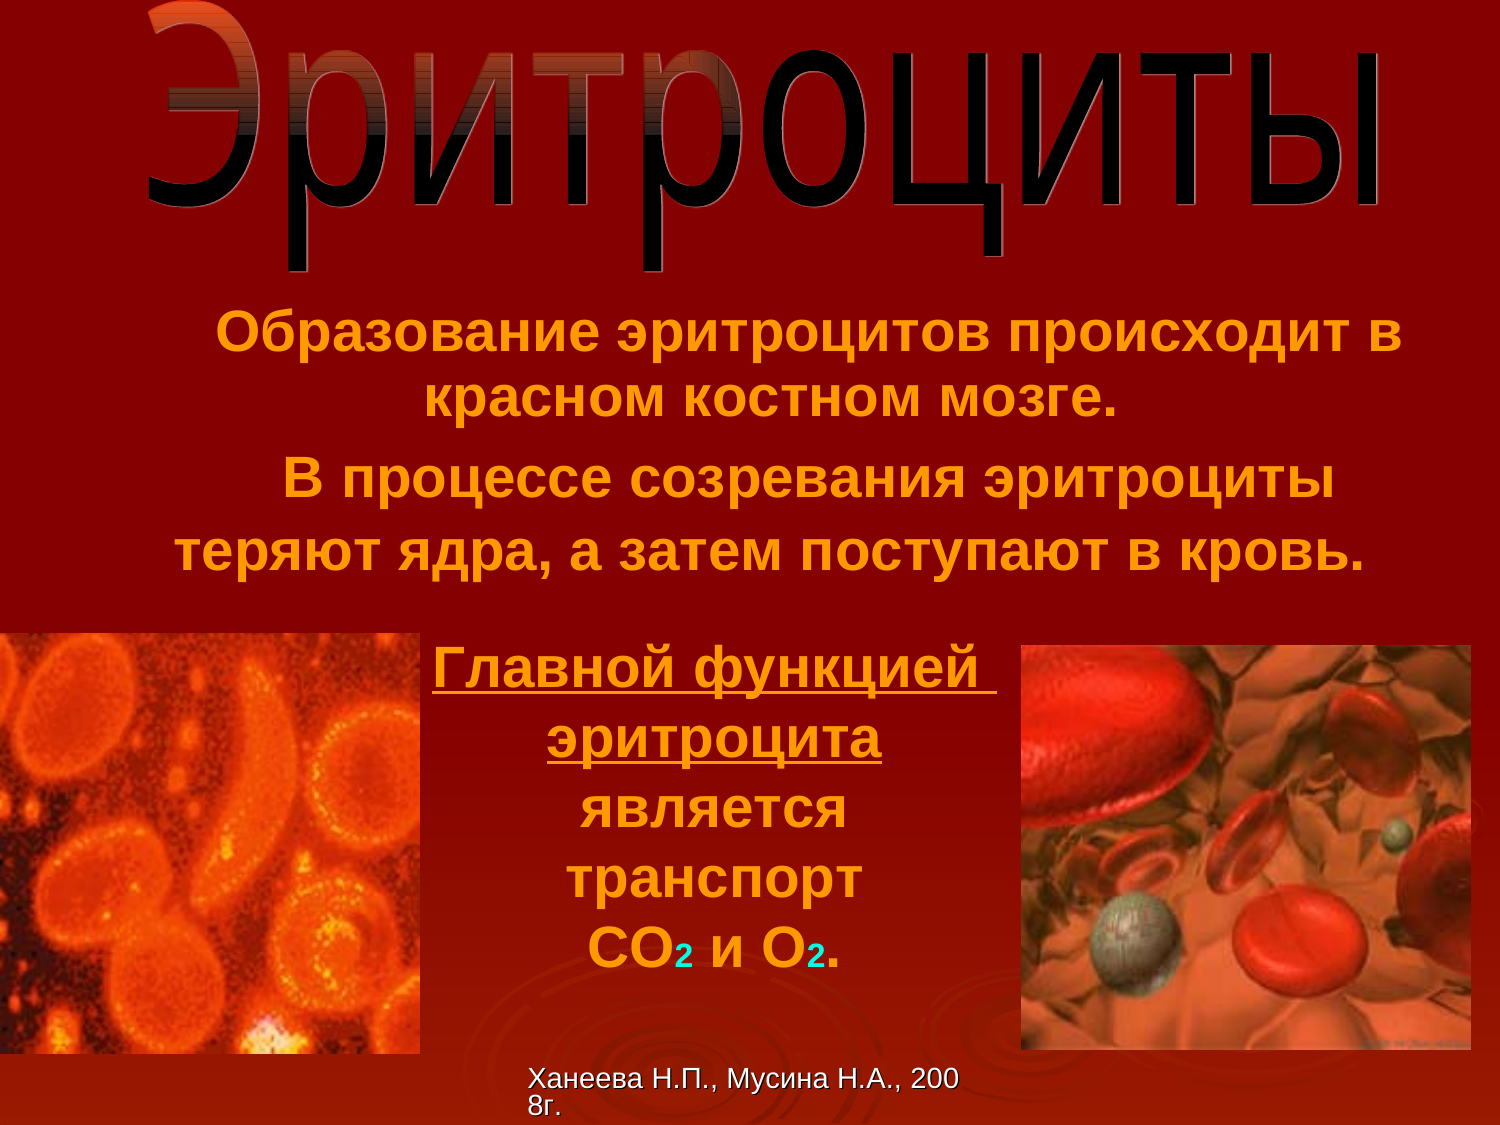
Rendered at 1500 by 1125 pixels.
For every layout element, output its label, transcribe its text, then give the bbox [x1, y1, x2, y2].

text_box Главной функцией эритроцита является транспорт СО2 и O2. [407, 621, 1022, 987]
text_box Эритроциты [1022, 52, 1119, 204]
text_box Эритроциты [147, 0, 259, 207]
text_box Эритроциты [643, 50, 741, 272]
picture [0, 633, 420, 1054]
text_box Эритроциты [414, 52, 511, 204]
text_box Эритроциты [763, 50, 865, 207]
list Образование эритроцитов происходит в красном костном мозге. В процессе созревания эритроциты теряют ядра, а затем поступают в кровь. [123, 290, 1436, 634]
text_box Эритроциты [893, 52, 1002, 257]
picture [1021, 645, 1471, 1050]
text_box Эритроциты [1251, 52, 1340, 204]
text_box Эритроциты [532, 52, 622, 204]
text_box Эритроциты [1140, 52, 1230, 204]
text_box Эритроциты [1357, 52, 1376, 204]
text_box Эритроциты [288, 50, 386, 272]
